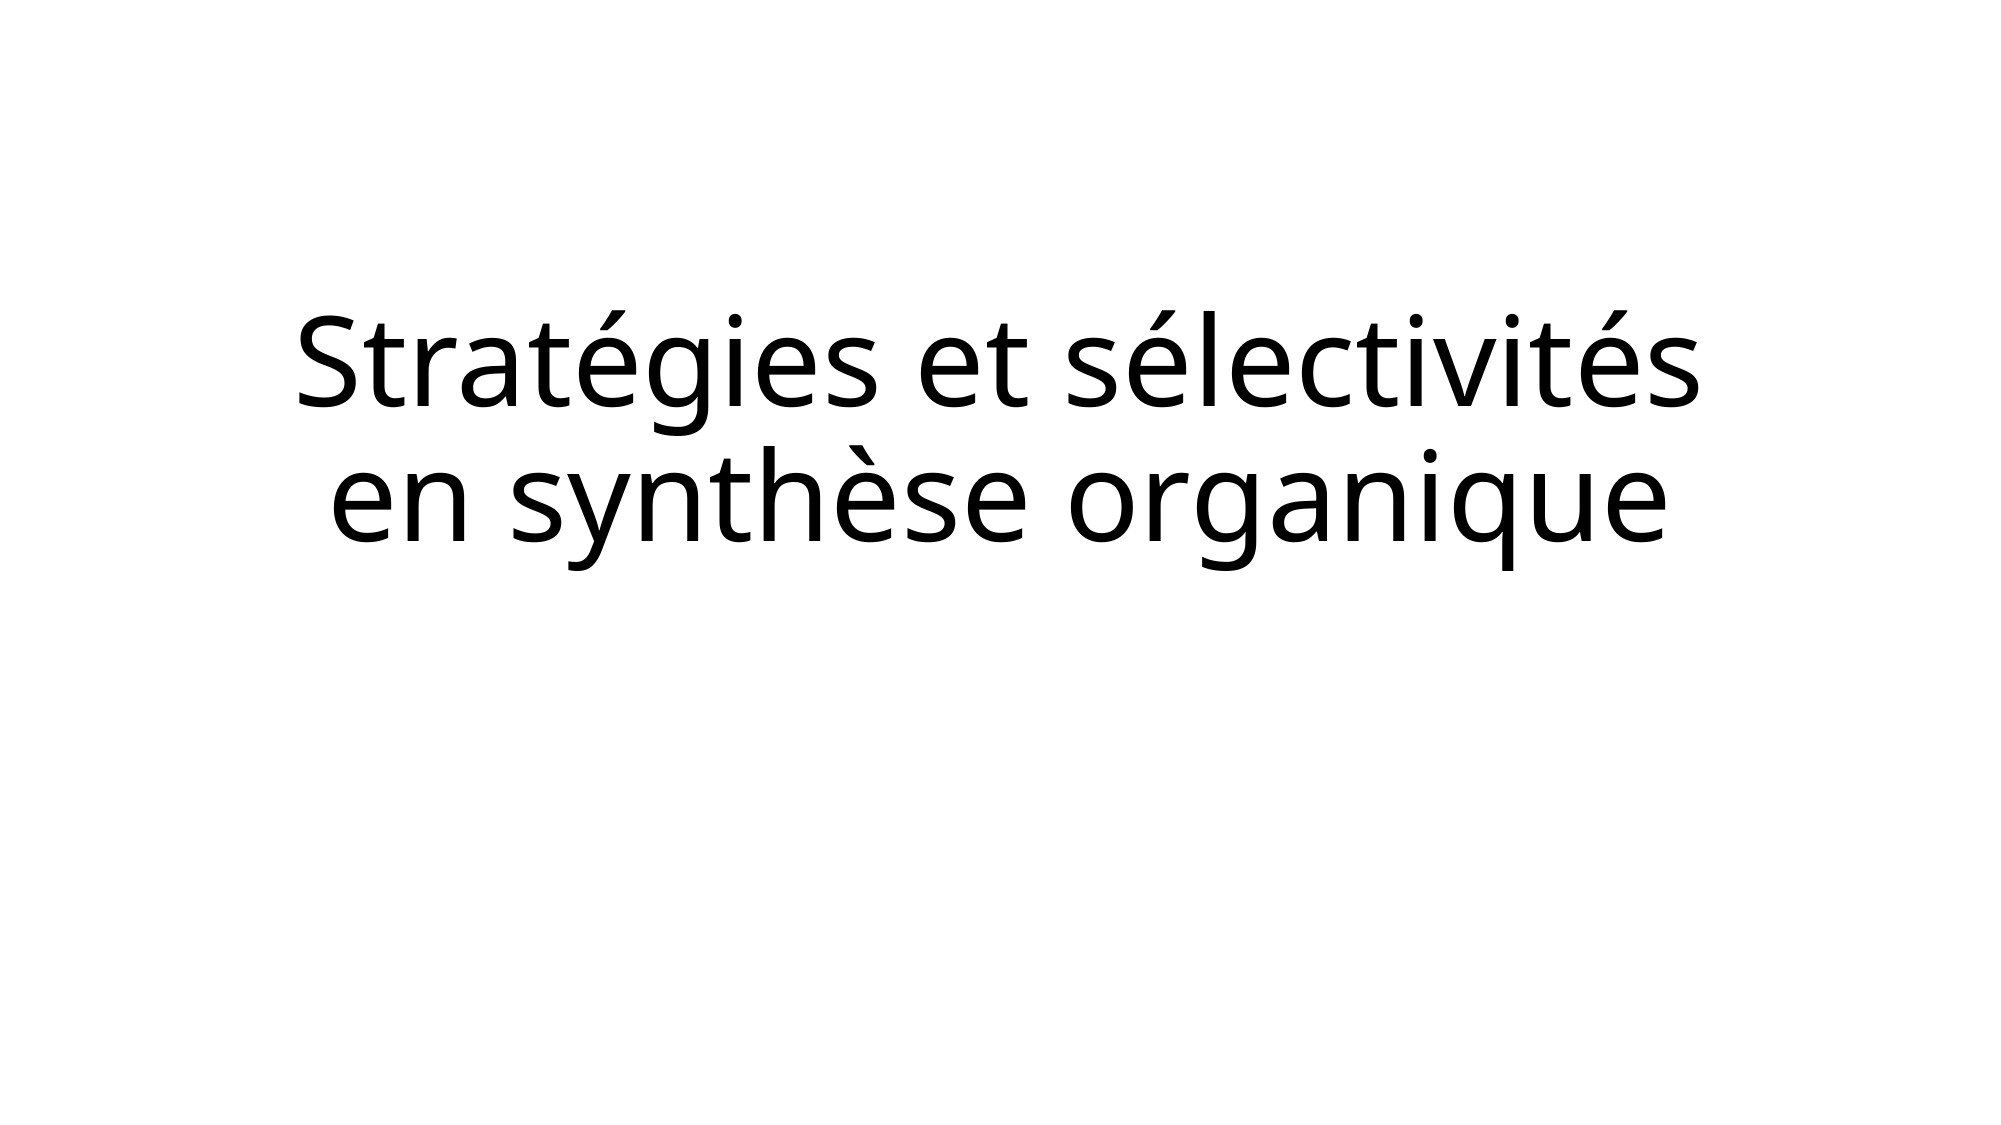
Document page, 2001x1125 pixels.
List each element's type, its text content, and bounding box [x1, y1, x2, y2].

title Stratégies et sélectivités en synthèse organique [249, 184, 1750, 576]
